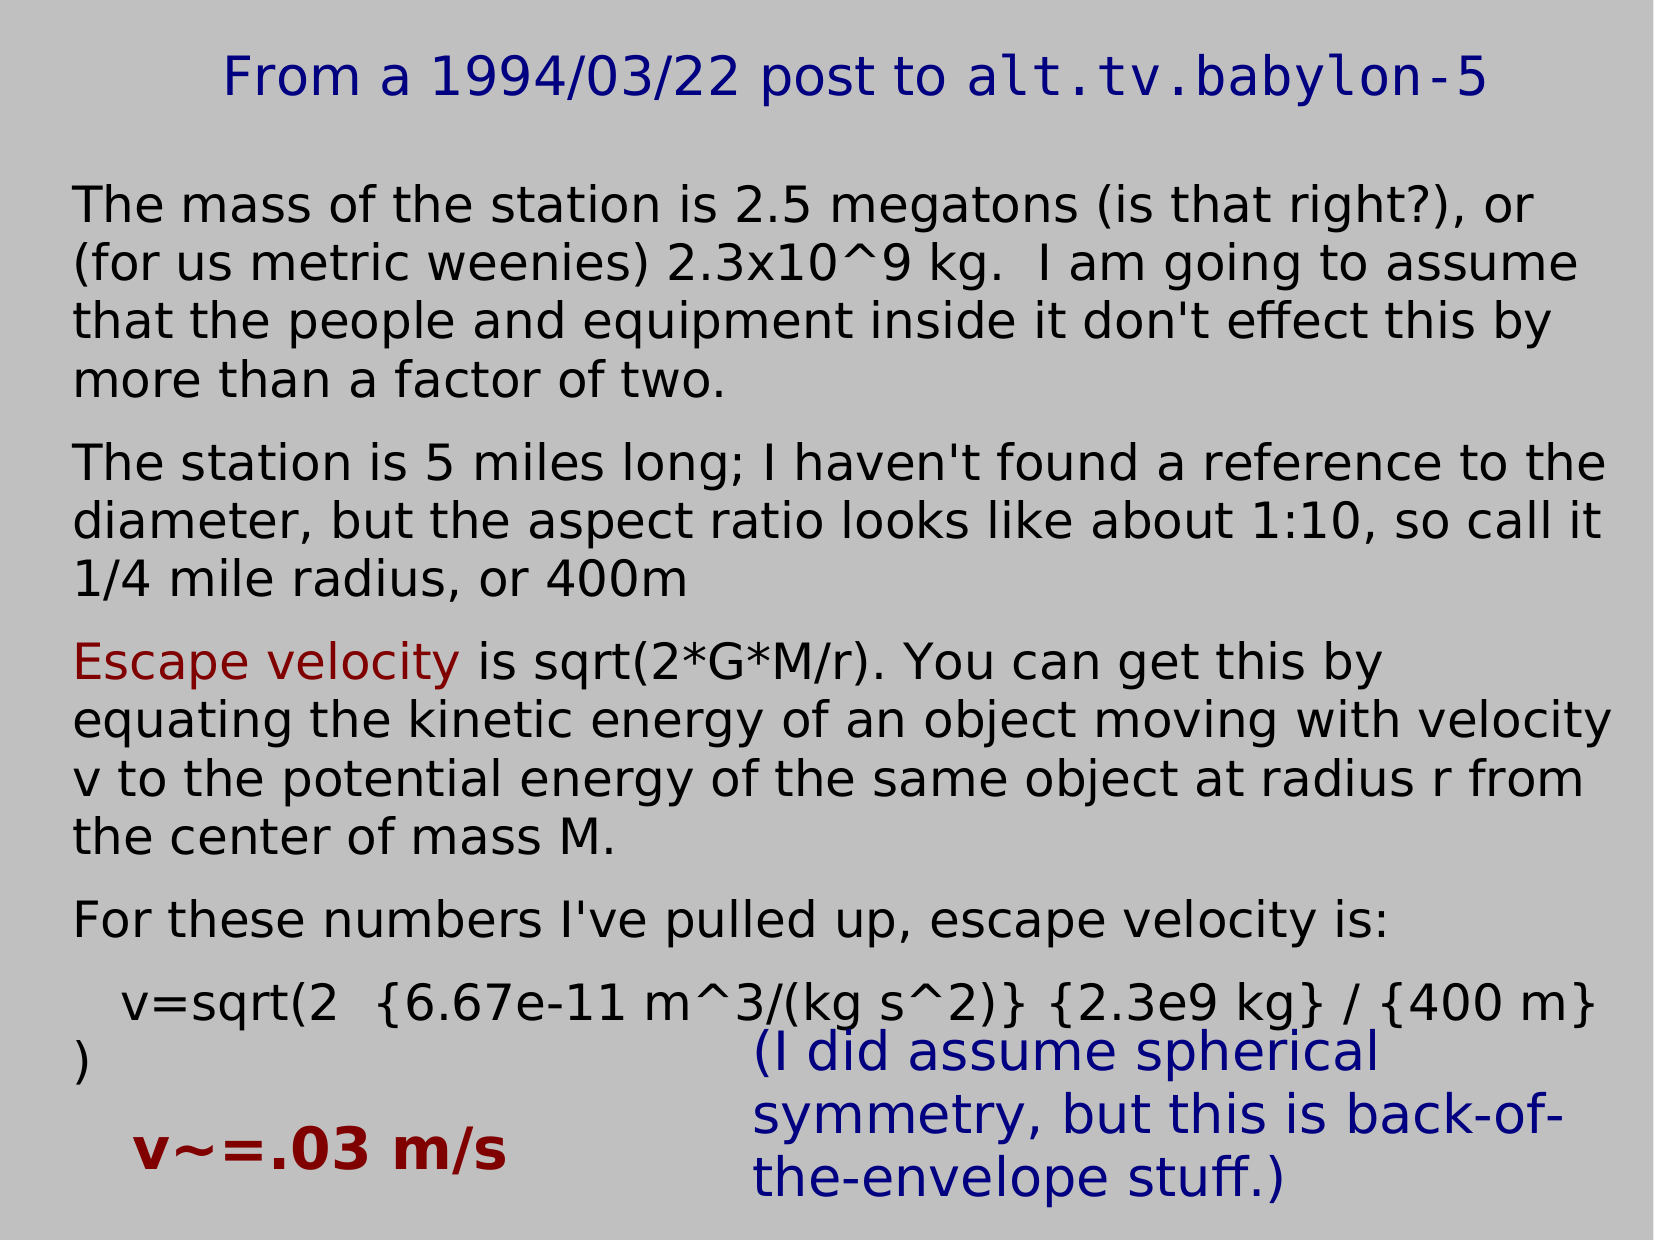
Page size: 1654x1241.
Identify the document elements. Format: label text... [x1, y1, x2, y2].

text_box (I did assume spherical symmetry, but this is back-of-the-envelope stuff.) [737, 1012, 1613, 1217]
text_box From a 1994/03/22 post to alt.tv.babylon-5 [208, 37, 1446, 116]
text_box The mass of the station is 2.5 megatons (is that right?), or (for us metric weenies) 2.3x10^9 kg. I am going to assume that the people and equipment inside it don't effect this by more than a factor of two. The station is 5 miles long; I haven't found a reference to the diameter, but the aspect ratio looks like about 1:10, so call it 1/4 mile radius, or 400m Escape velocity is sqrt(2*G*M/r). You can get this by equating the kinetic energy of an object moving with velocity v to the potential energy of the same object at radius r from the center of mass M. For these numbers I've pulled up, escape velocity is: v=sqrt(2 {6.67e-11 m^3/(kg s^2)} {2.3e9 kg} / {400 m} ) v~=.03 m/s [57, 168, 1632, 1158]
